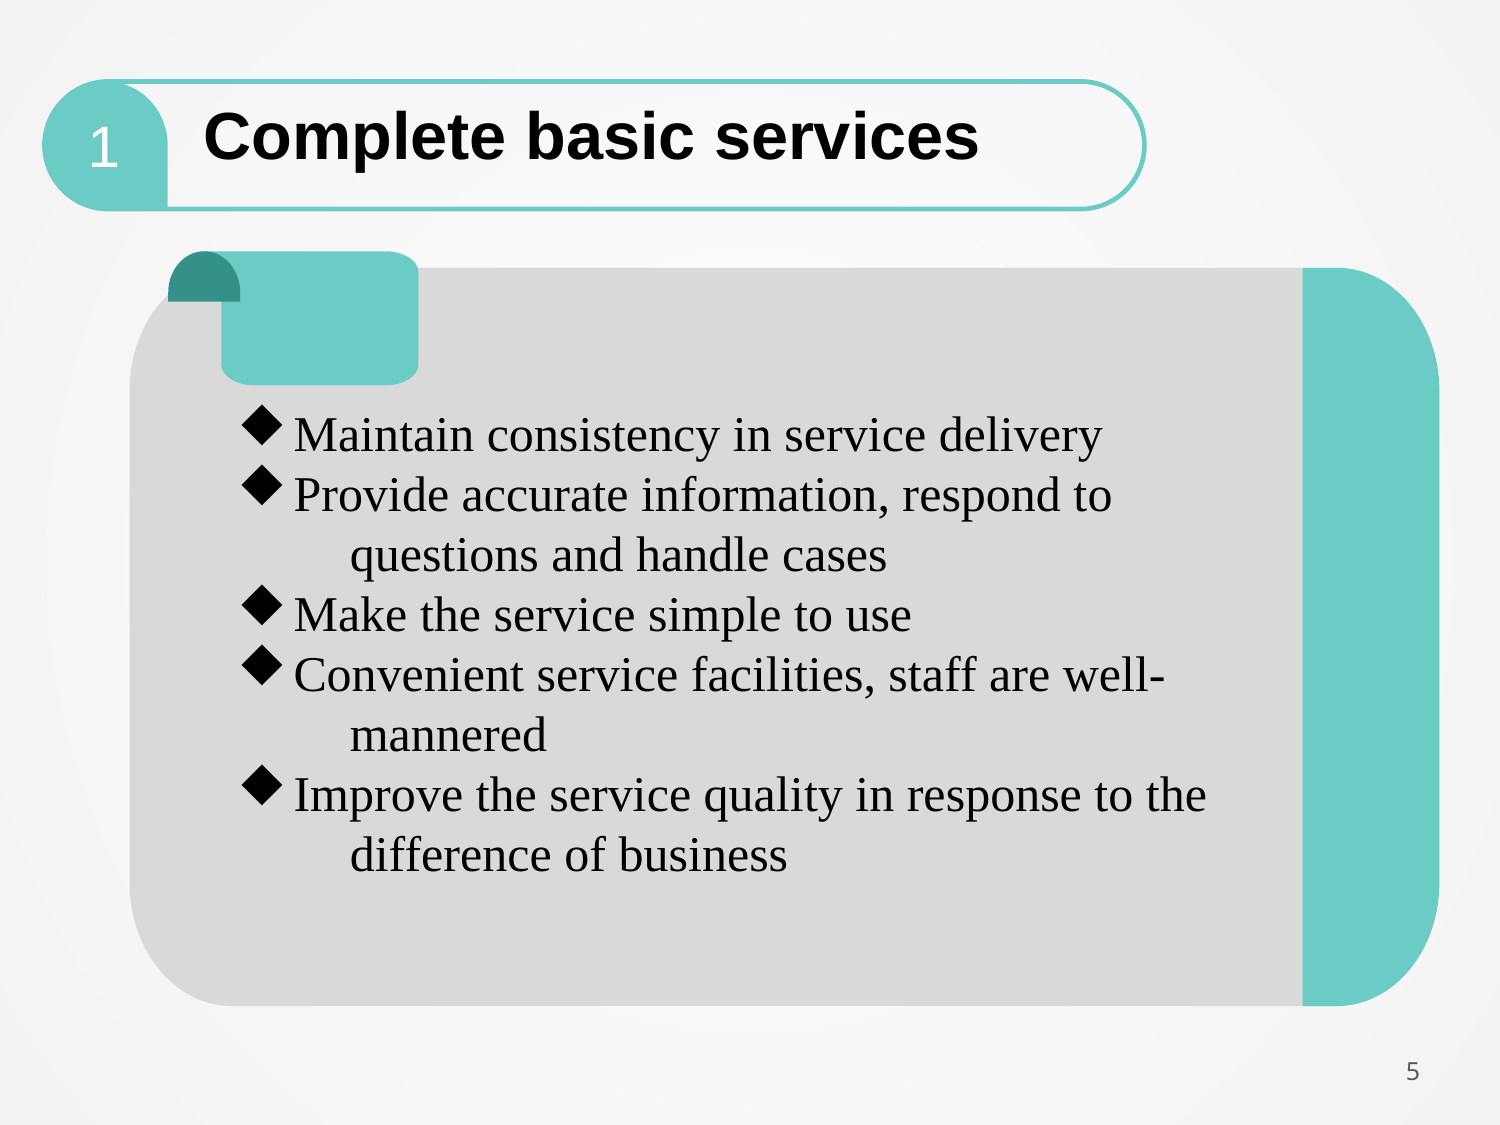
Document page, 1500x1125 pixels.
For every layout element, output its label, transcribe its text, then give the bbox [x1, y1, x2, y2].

text_box Complete basic services [130, 115, 1168, 180]
text_box 4 [1401, 1042, 1494, 1103]
text_box Maintain consistency in service delivery Provide accurate information, respond to questions and handle cases Make the service simple to use Convenient service facilities, staff are well-mannered Improve the service quality in response to the difference of business [222, 394, 1265, 889]
text_box 1 [50, 101, 158, 188]
text_box [61, 81, 151, 101]
text_box [60, 180, 168, 209]
text_box [44, 118, 50, 172]
text_box [129, 251, 1440, 1007]
